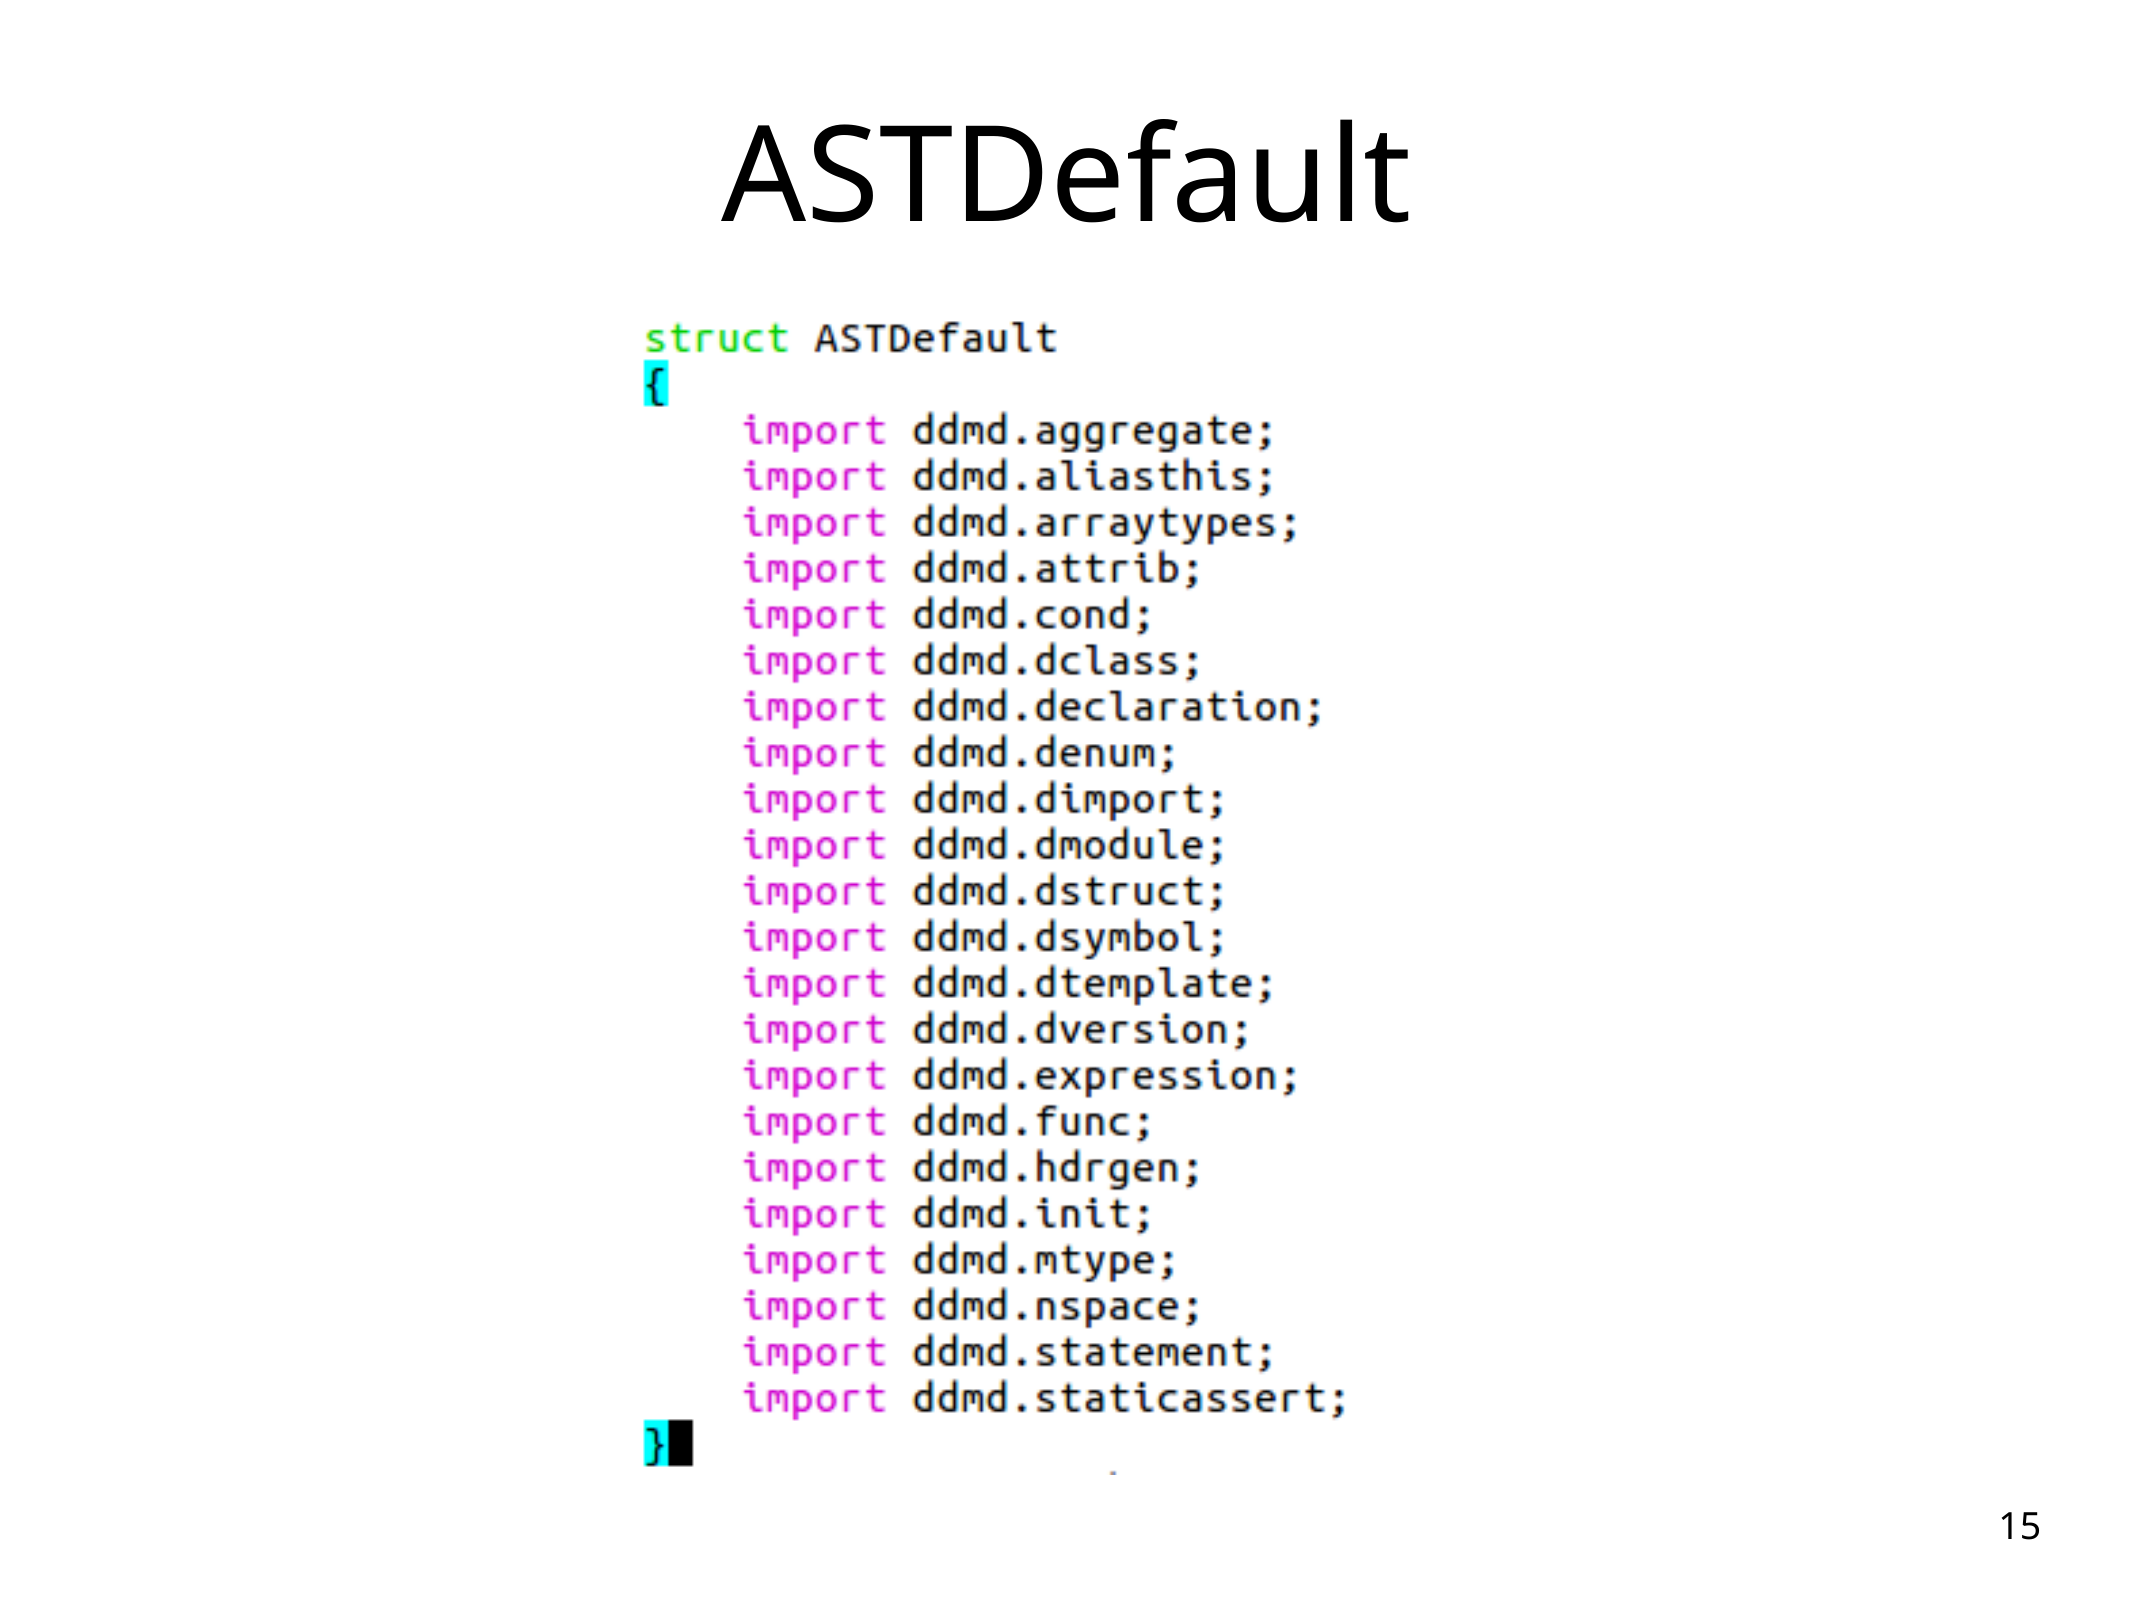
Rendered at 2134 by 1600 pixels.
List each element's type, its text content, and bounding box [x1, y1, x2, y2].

picture [634, 312, 1499, 1475]
title ASTDefault [79, 72, 2055, 263]
